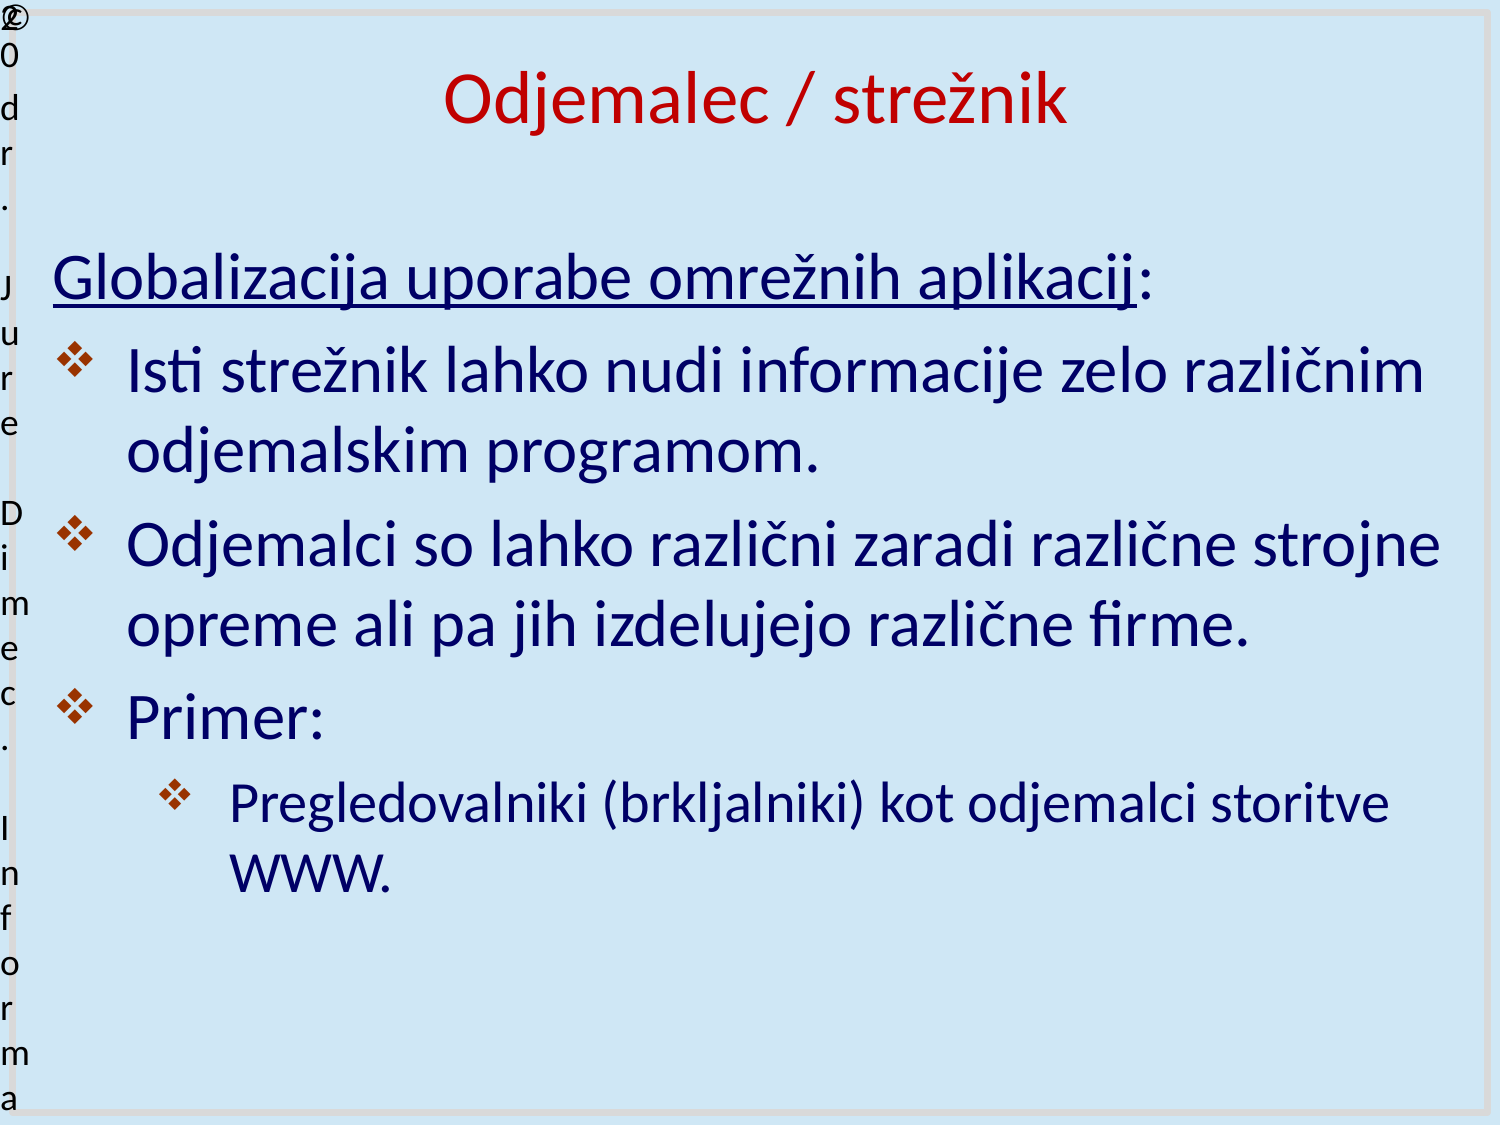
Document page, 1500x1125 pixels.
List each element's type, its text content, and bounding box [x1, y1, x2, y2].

list Globalizacija uporabe omrežnih aplikacij: Isti strežnik lahko nudi informacije zelo različnim odjemalskim programom. Odjemalci so lahko različni zaradi različne strojne opreme ali pa jih izdelujejo različne firme. Primer: Pregledovalniki (brkljalniki) kot odjemalci storitve WWW. [37, 224, 1475, 1050]
title Odjemalec / strežnik [37, 37, 1475, 150]
